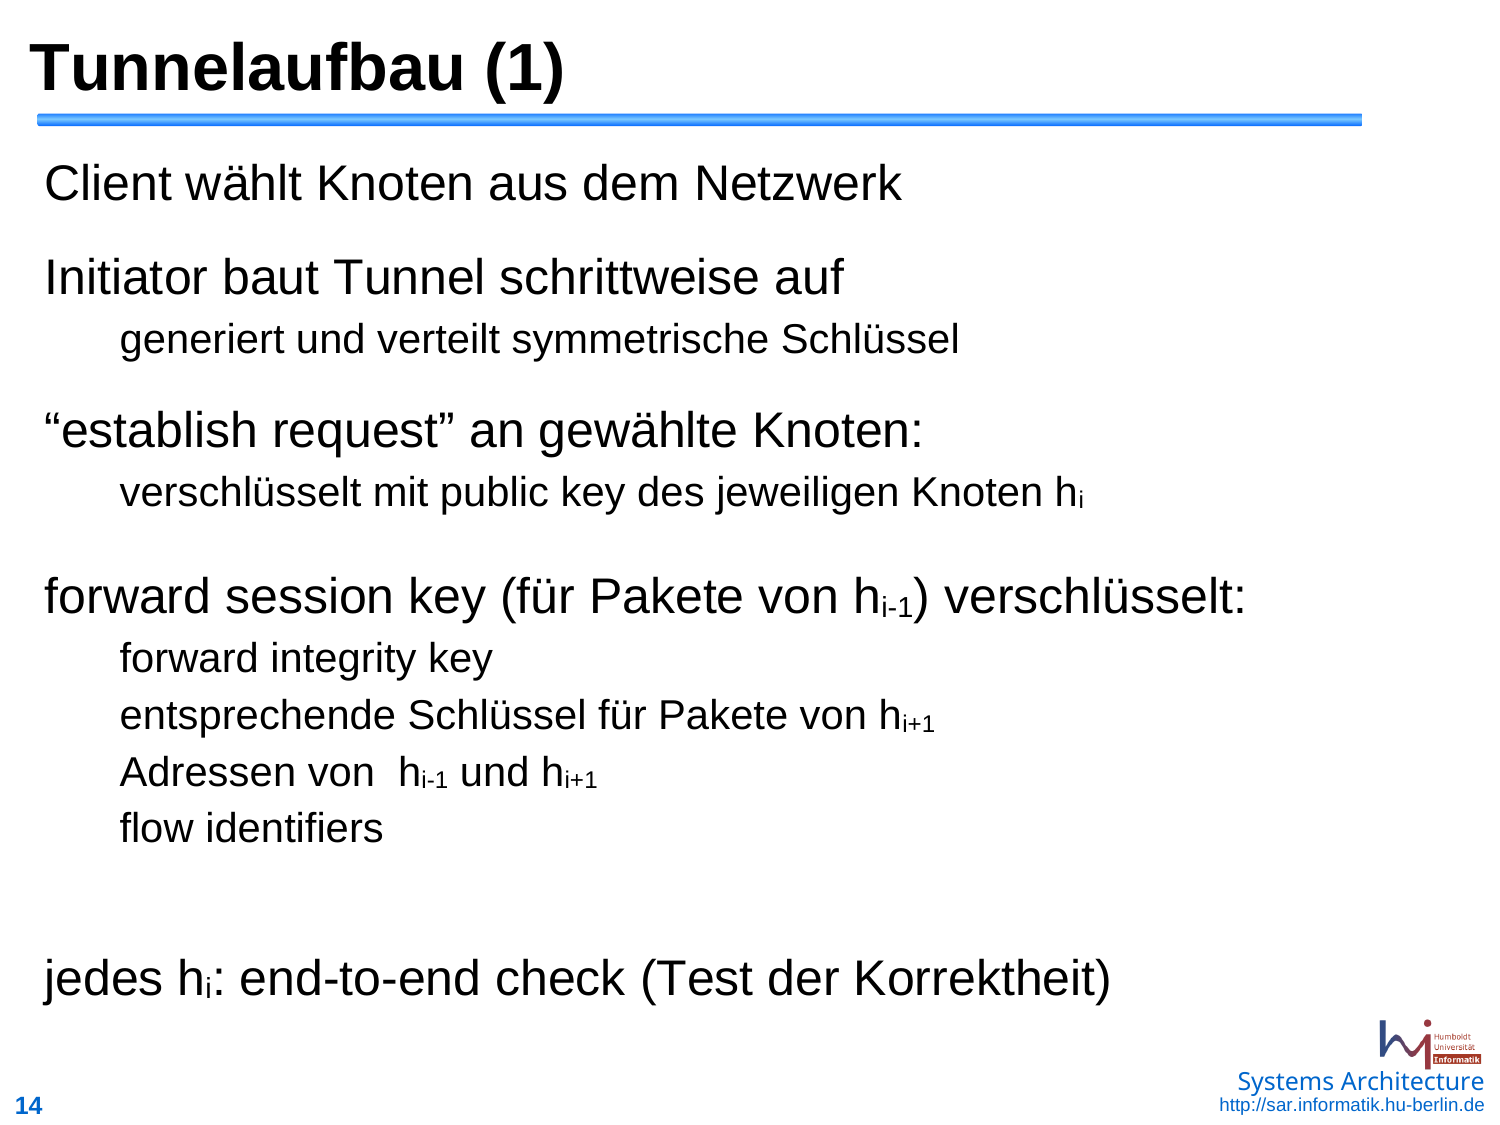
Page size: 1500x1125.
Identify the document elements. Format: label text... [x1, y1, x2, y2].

picture [1376, 1016, 1483, 1071]
list jedes hi: end-to-end check (Test der Korrektheit) [29, 942, 1447, 1063]
list Initiator baut Tunnel schrittweise auf generiert und verteilt symmetrische Schlüssel [29, 241, 1447, 384]
title Tunnelaufbau (1) [29, 19, 1500, 115]
list “establish request” an gewählte Knoten: verschlüsselt mit public key des jeweiligen Knoten hi [29, 394, 1447, 561]
list forward session key (für Pakete von hi-1) verschlüsselt: forward integrity key entsprechende Schlüssel für Pakete von hi+1 Adressen von hi-1 und hi+1 flow identifiers [29, 561, 1447, 942]
list Client wählt Knoten aus dem Netzwerk [29, 147, 1447, 241]
